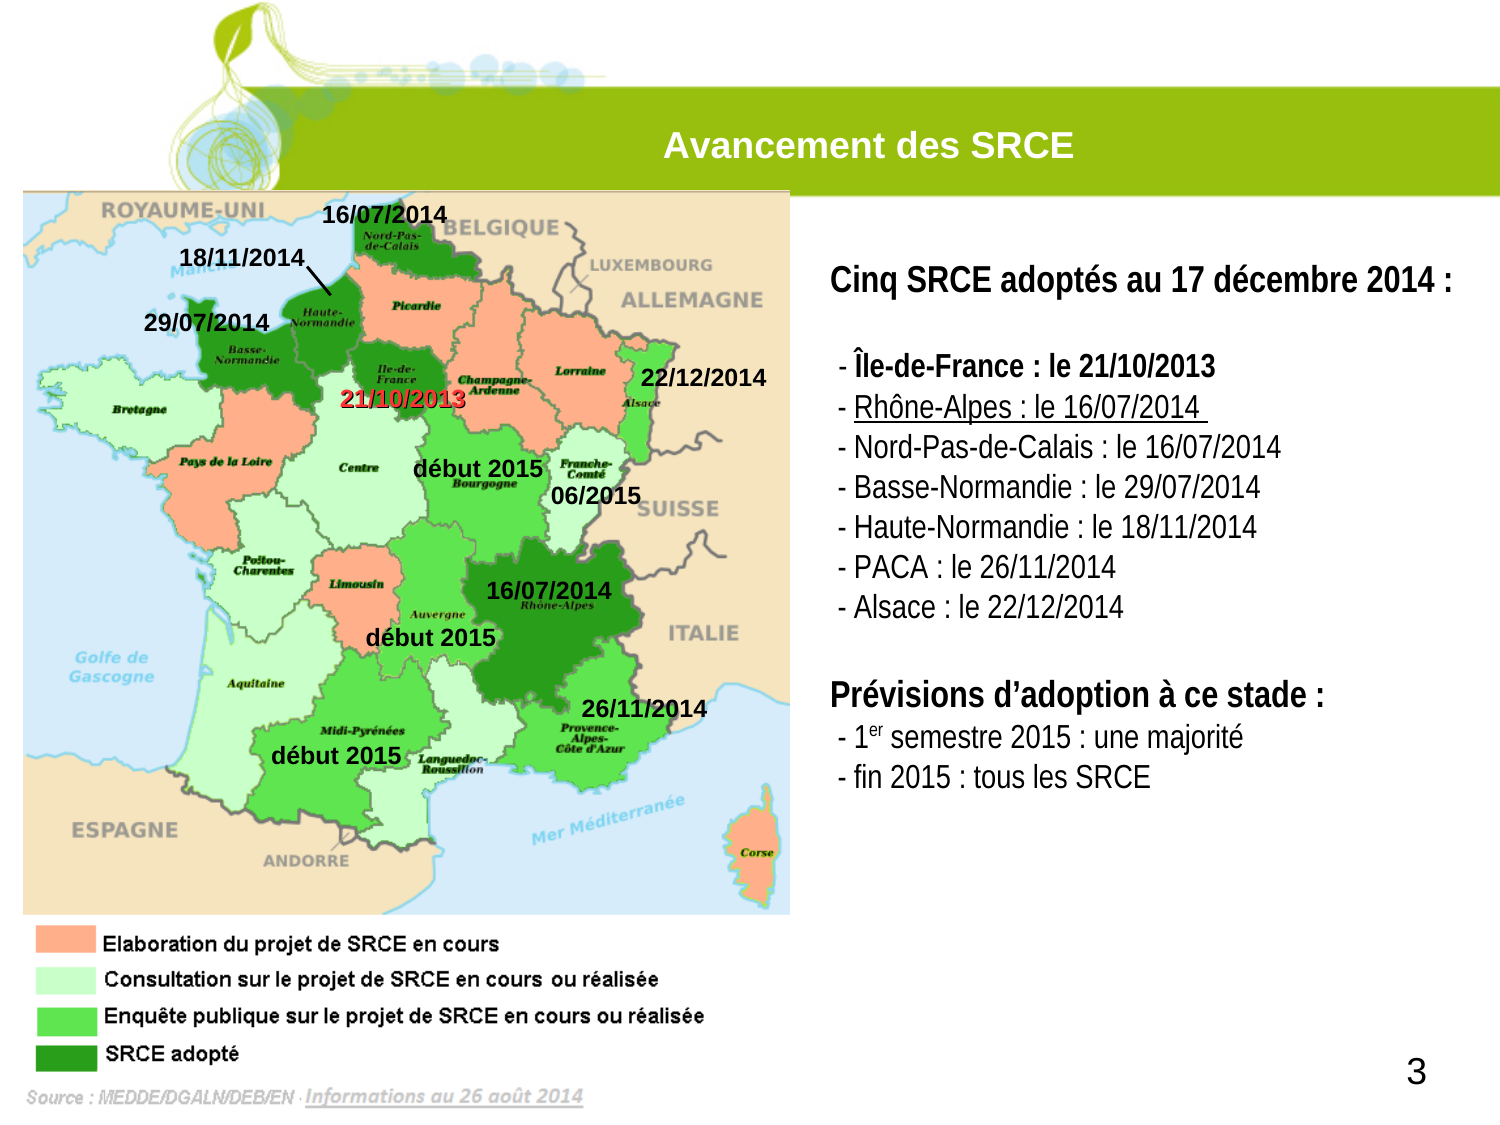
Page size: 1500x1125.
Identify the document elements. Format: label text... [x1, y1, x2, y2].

text_box Avancement des SRCE [312, 90, 1426, 197]
text_box 21/10/2013 [311, 375, 495, 421]
text_box Cinq SRCE adoptés au 17 décembre 2014 : - Île-de-France : le 21/10/2013 - Rhône-Alpes : le 16/07/2014 - Nord-Pas-de-Calais : le 16/07/2014 - Basse-Normandie : le 29/07/2014 - Haute-Normandie : le 18/11/2014 - PACA : le 26/11/2014 - Alsace : le 22/12/2014 Prévisions d’adoption à ce stade : - 1er semestre 2015 : une majorité - fin 2015 : tous les SRCE [814, 247, 1477, 803]
text_box 06/2015 [518, 467, 666, 518]
text_box 26/11/2014 [566, 685, 745, 730]
text_box début 2015 [389, 445, 567, 491]
text_box 18/11/2014 [159, 233, 325, 279]
text_box 22/12/2014 [625, 354, 790, 400]
text_box début 2015 [248, 732, 426, 778]
text_box <numéro> [1391, 1039, 1471, 1101]
picture [0, 0, 1500, 1124]
text_box début 2015 [342, 614, 520, 659]
text_box 16/07/2014 [307, 191, 491, 237]
text_box 29/07/2014 [112, 299, 302, 344]
text_box 16/07/2014 [460, 566, 638, 612]
